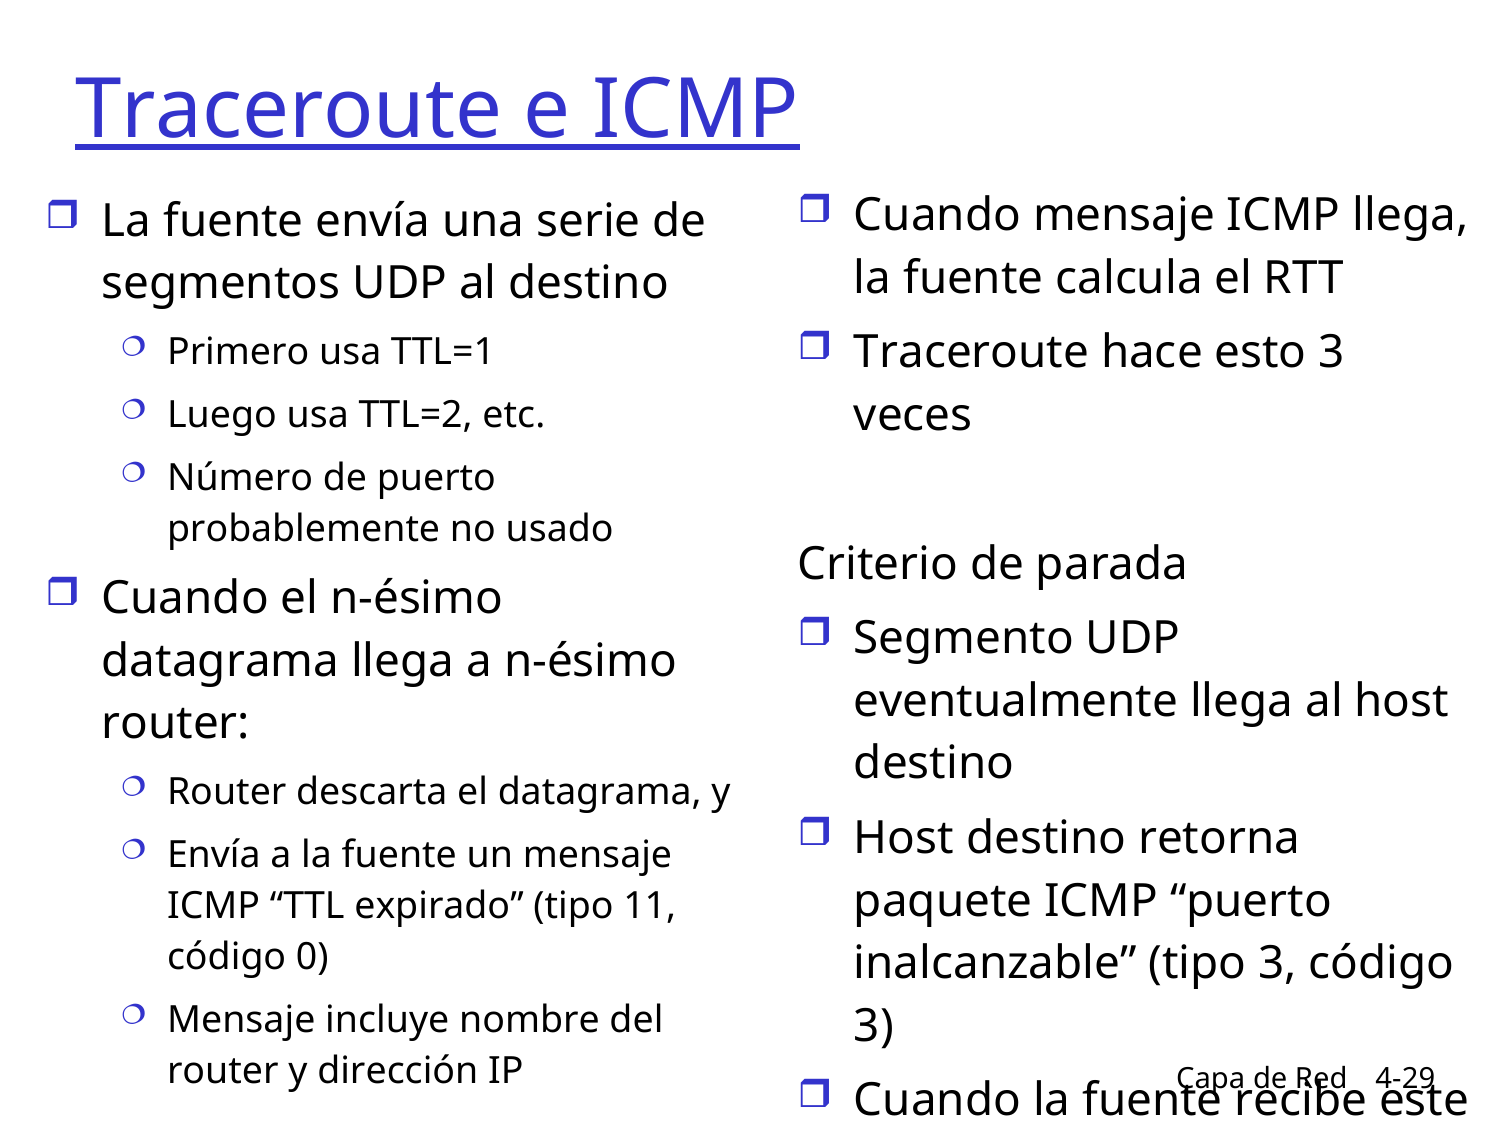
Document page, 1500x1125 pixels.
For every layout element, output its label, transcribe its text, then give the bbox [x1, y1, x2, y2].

title Traceroute e ICMP [75, 23, 1463, 188]
list Cuando mensaje ICMP llega, la fuente calcula el RTT Traceroute hace esto 3 veces Criterio de parada Segmento UDP eventualmente llega al host destino Host destino retorna paquete ICMP “puerto inalcanzable” (tipo 3, código 3) Cuando la fuente recibe este ICMP, para. [797, 181, 1475, 1023]
list La fuente envía una serie de segmentos UDP al destino Primero usa TTL=1 Luego usa TTL=2, etc. Número de puerto probablemente no usado Cuando el n-ésimo datagrama llega a n-ésimo router: Router descarta el datagrama, y Envía a la fuente un mensaje ICMP “TTL expirado” (tipo 11, código 0) Mensaje incluye nombre del router y dirección IP [45, 187, 747, 1029]
